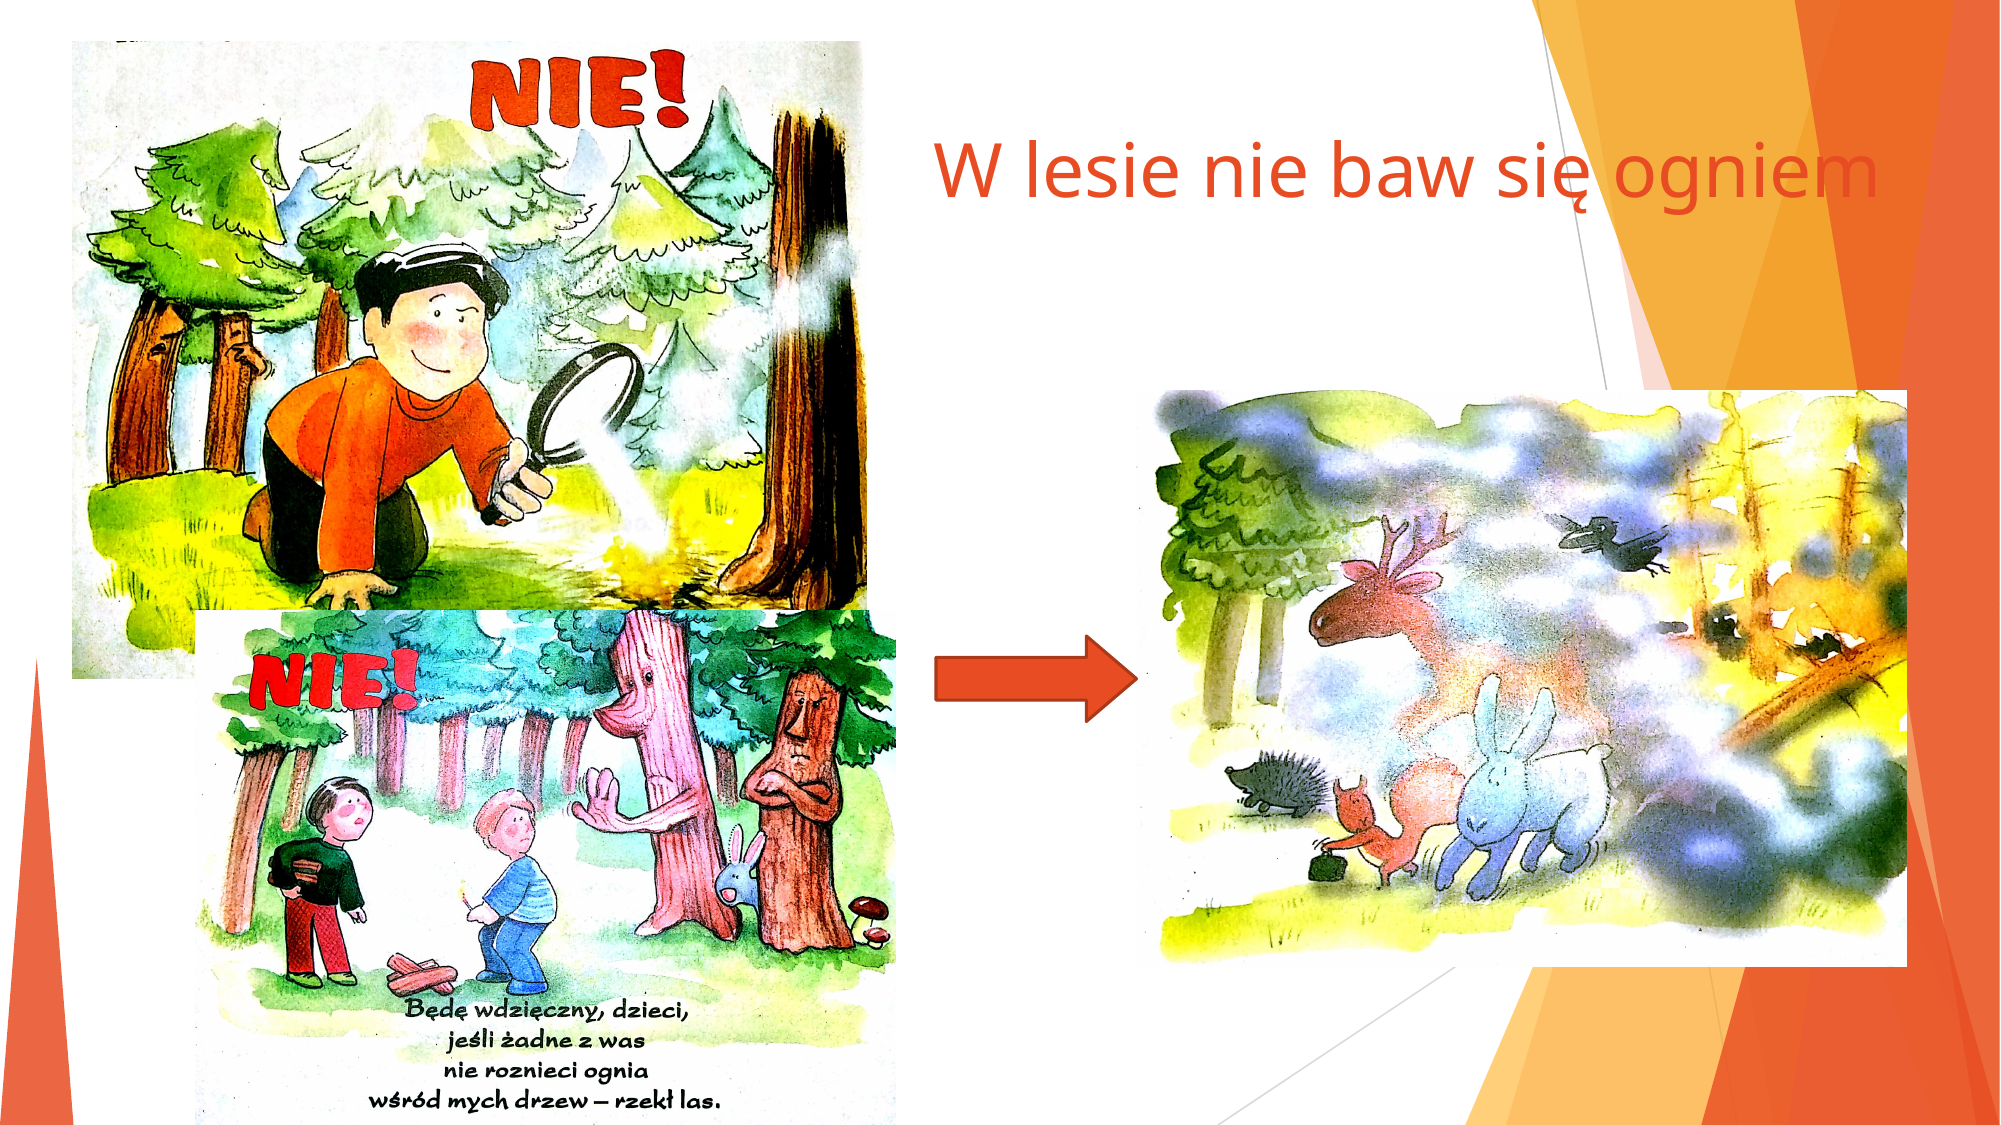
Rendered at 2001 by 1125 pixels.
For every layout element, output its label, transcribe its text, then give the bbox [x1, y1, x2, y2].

picture [1136, 390, 1907, 967]
title W lesie nie baw się ogniem [919, 114, 1907, 332]
text_box [935, 635, 1137, 722]
picture [72, 41, 896, 1125]
